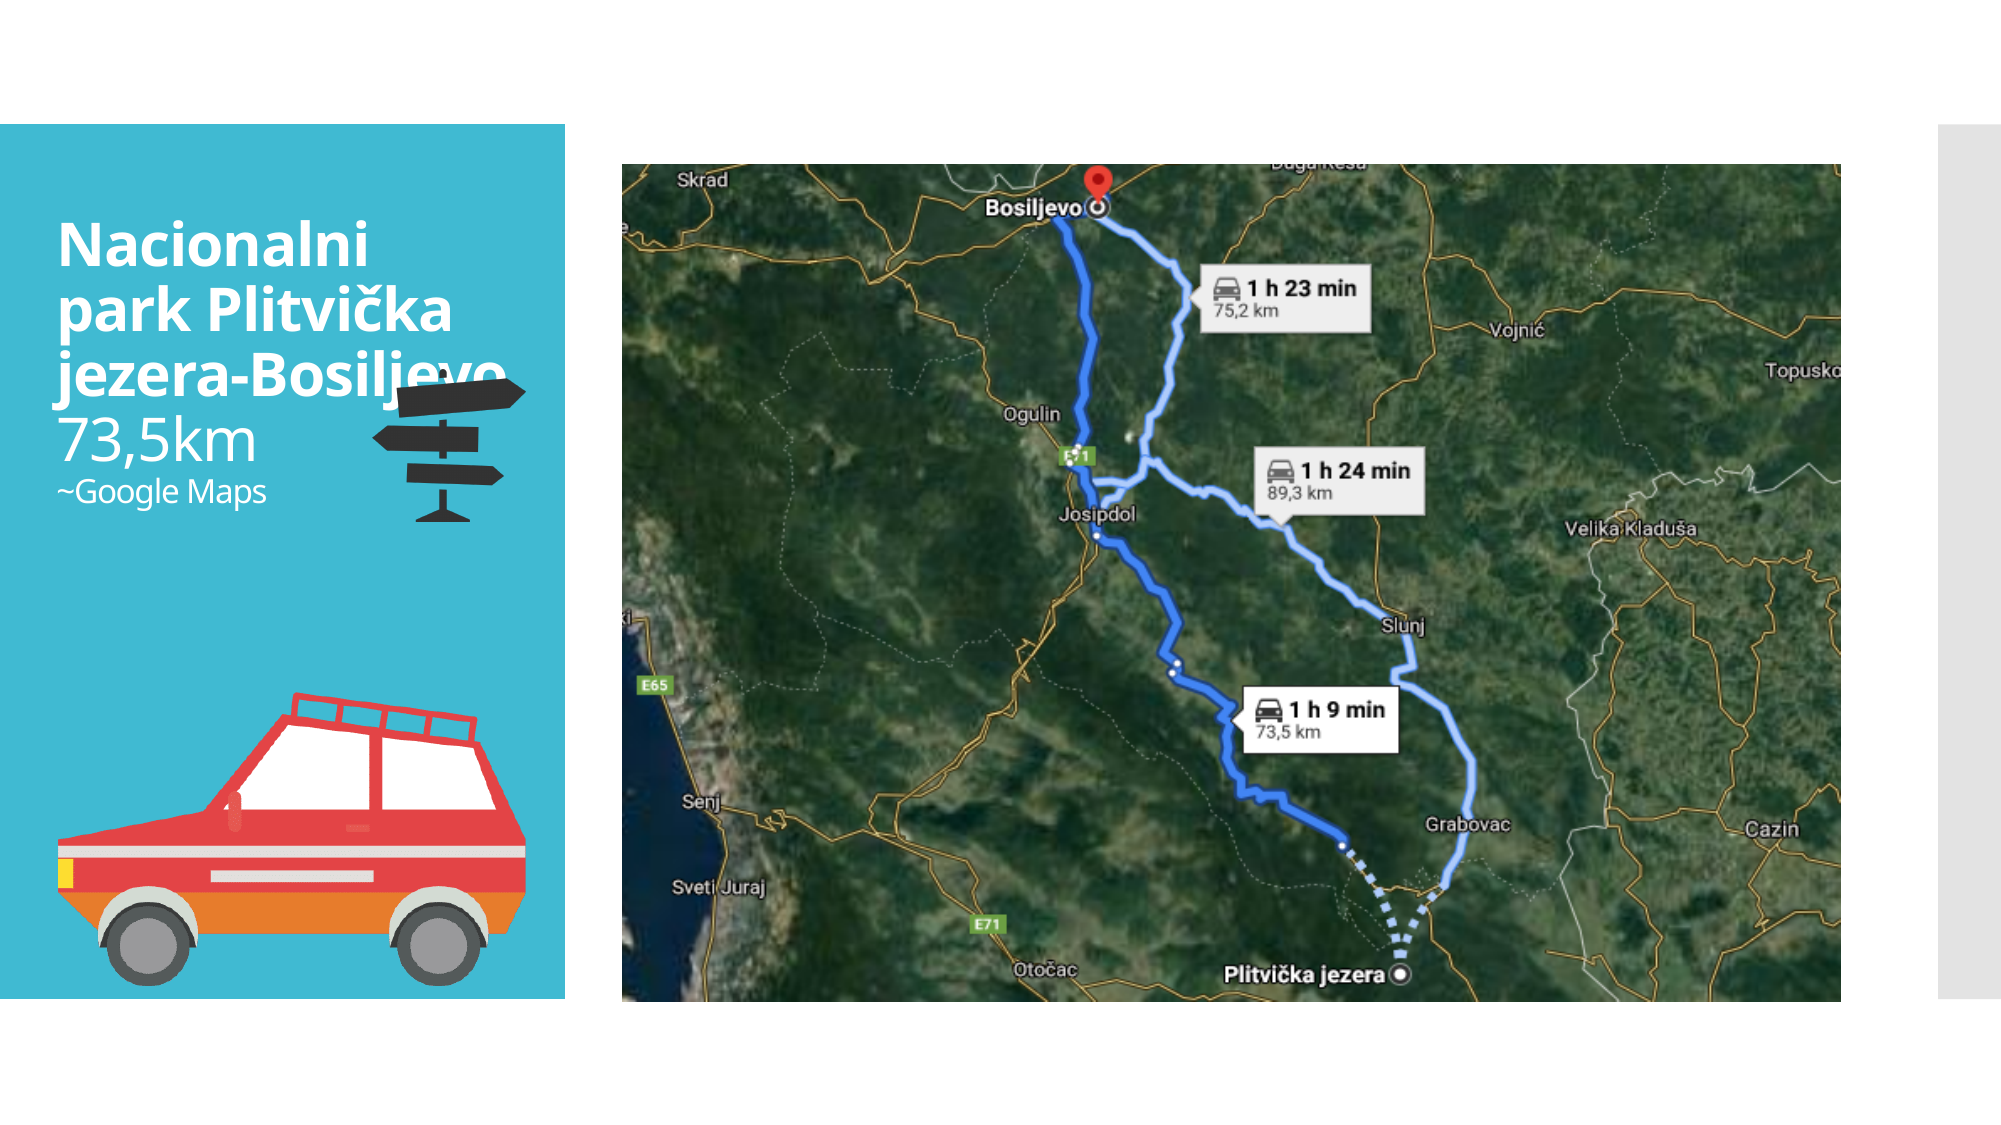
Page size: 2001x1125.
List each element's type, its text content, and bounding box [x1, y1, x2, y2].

picture [372, 369, 526, 522]
title Nacionalni park Plitvička jezera-Bosiljevo 73,5km ~Google Maps [41, 184, 526, 940]
picture [58, 692, 526, 986]
picture [622, 164, 1841, 1002]
